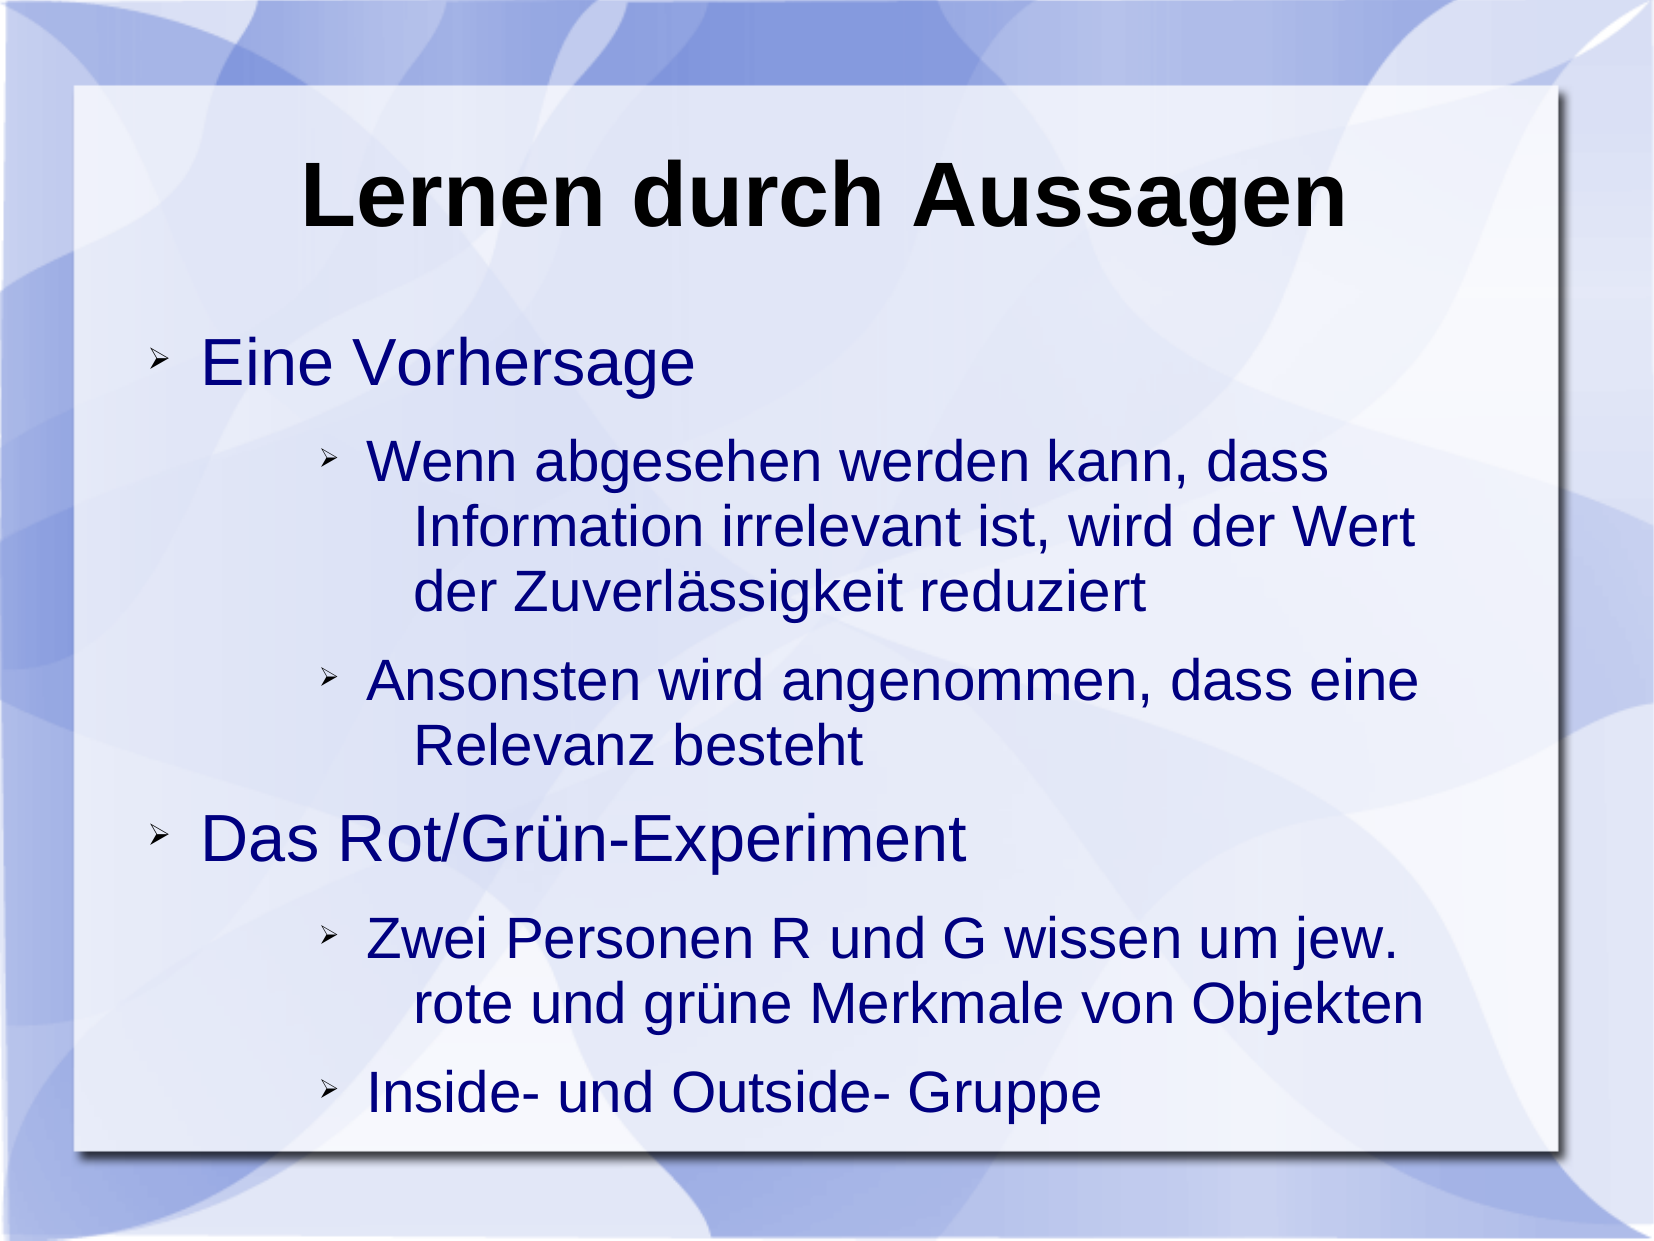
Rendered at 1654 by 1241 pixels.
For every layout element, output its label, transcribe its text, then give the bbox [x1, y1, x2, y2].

title Lernen durch Aussagen [82, 98, 1536, 291]
picture [0, 0, 1654, 1241]
list Eine Vorhersage Wenn abgesehen werden kann, dass Information irrelevant ist, wird der Wert der Zuverlässigkeit reduziert Ansonsten wird angenommen, dass eine Relevanz besteht Das Rot/Grün-Experiment Zwei Personen R und G wissen um jew. rote und grüne Merkmale von Objekten Inside- und Outside- Gruppe [129, 324, 1489, 1123]
